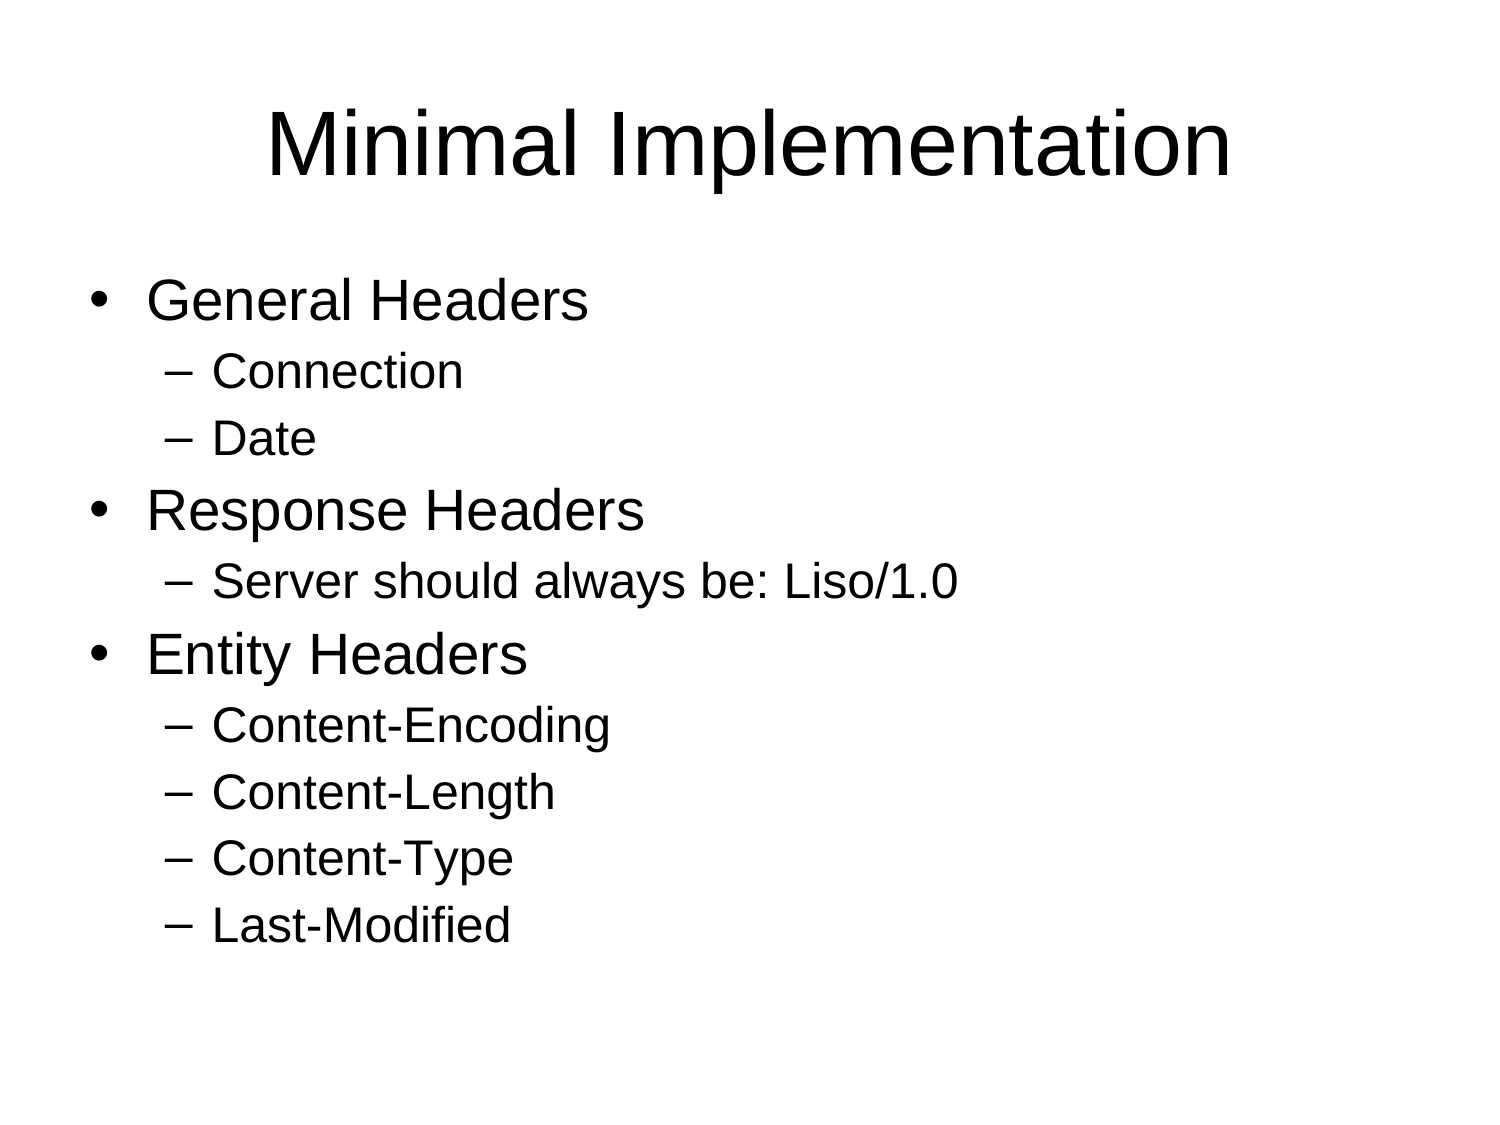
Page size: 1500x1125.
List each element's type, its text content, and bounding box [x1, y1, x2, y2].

title Minimal Implementation [75, 45, 1426, 233]
list General Headers Connection Date Response Headers Server should always be: Liso/1.0 Entity Headers Content-Encoding Content-Length Content-Type Last-Modified [75, 262, 1426, 1005]
